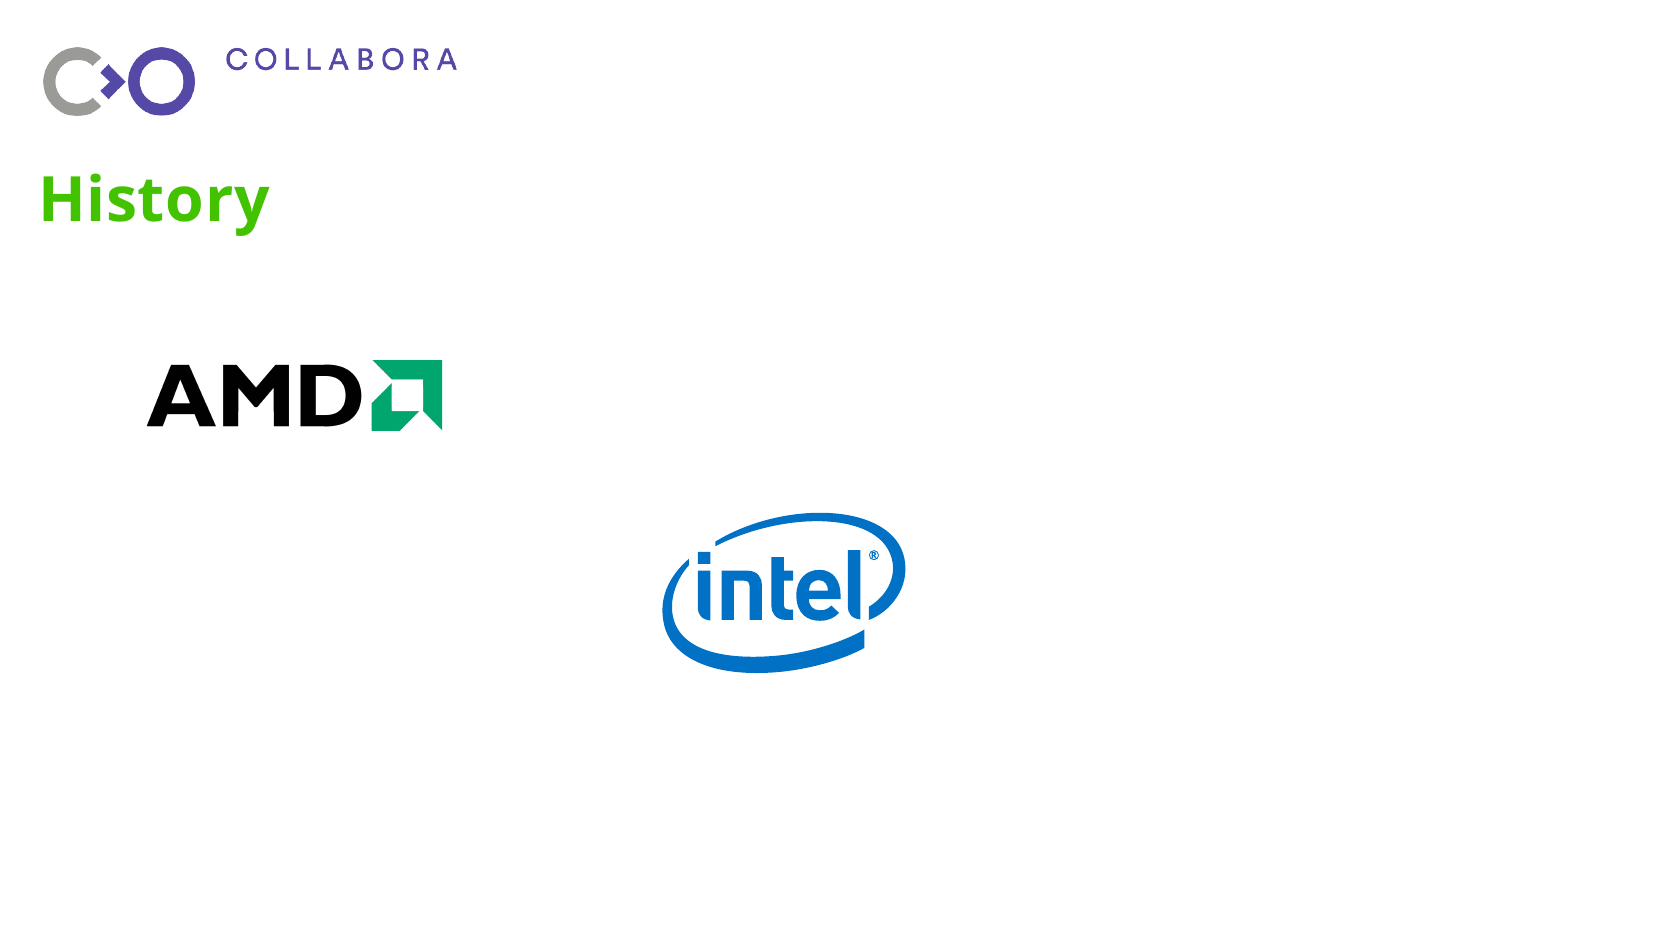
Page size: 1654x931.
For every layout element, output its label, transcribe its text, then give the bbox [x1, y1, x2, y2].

picture [661, 511, 907, 675]
picture [43, 47, 457, 116]
picture [117, 326, 472, 465]
title History [38, 159, 1614, 216]
